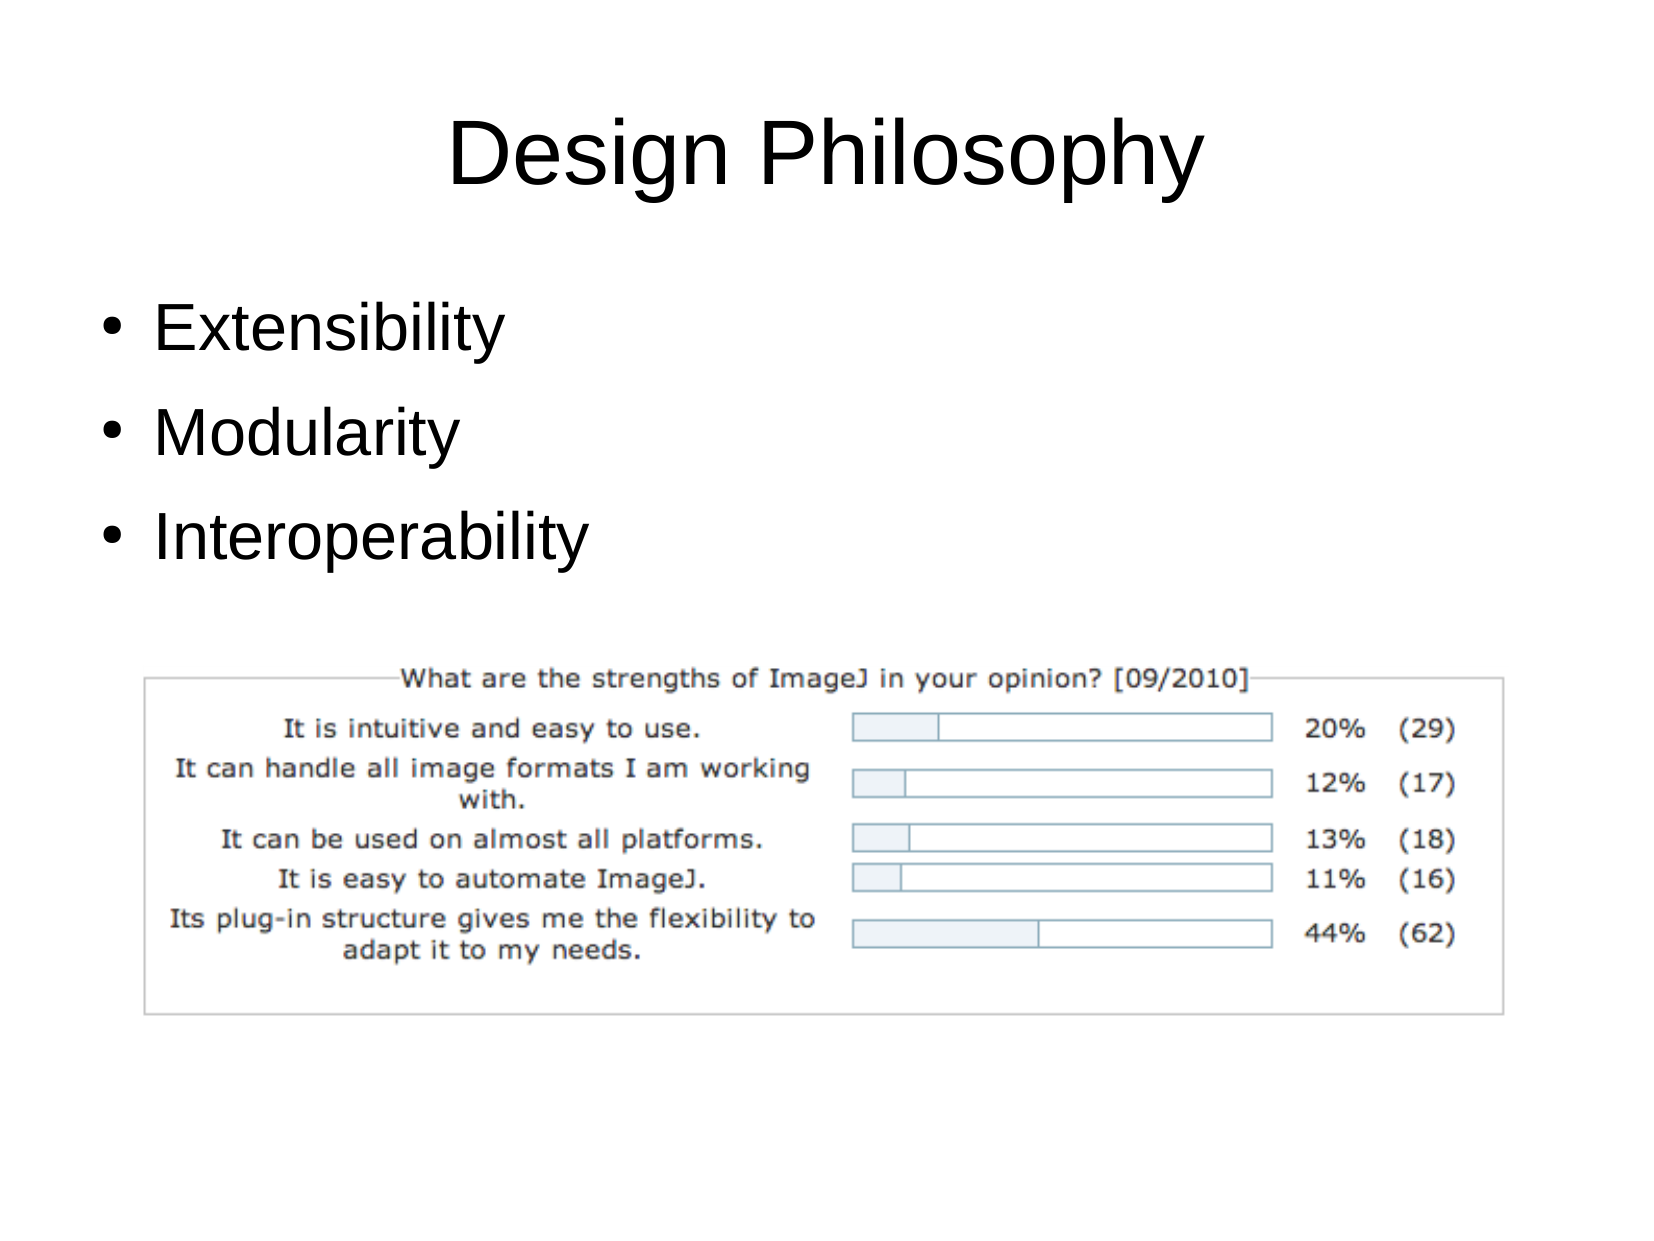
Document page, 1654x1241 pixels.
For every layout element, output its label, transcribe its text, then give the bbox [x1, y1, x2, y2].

list Extensibility Modularity Interoperability [82, 290, 1571, 1109]
title Design Philosophy [82, 49, 1571, 257]
